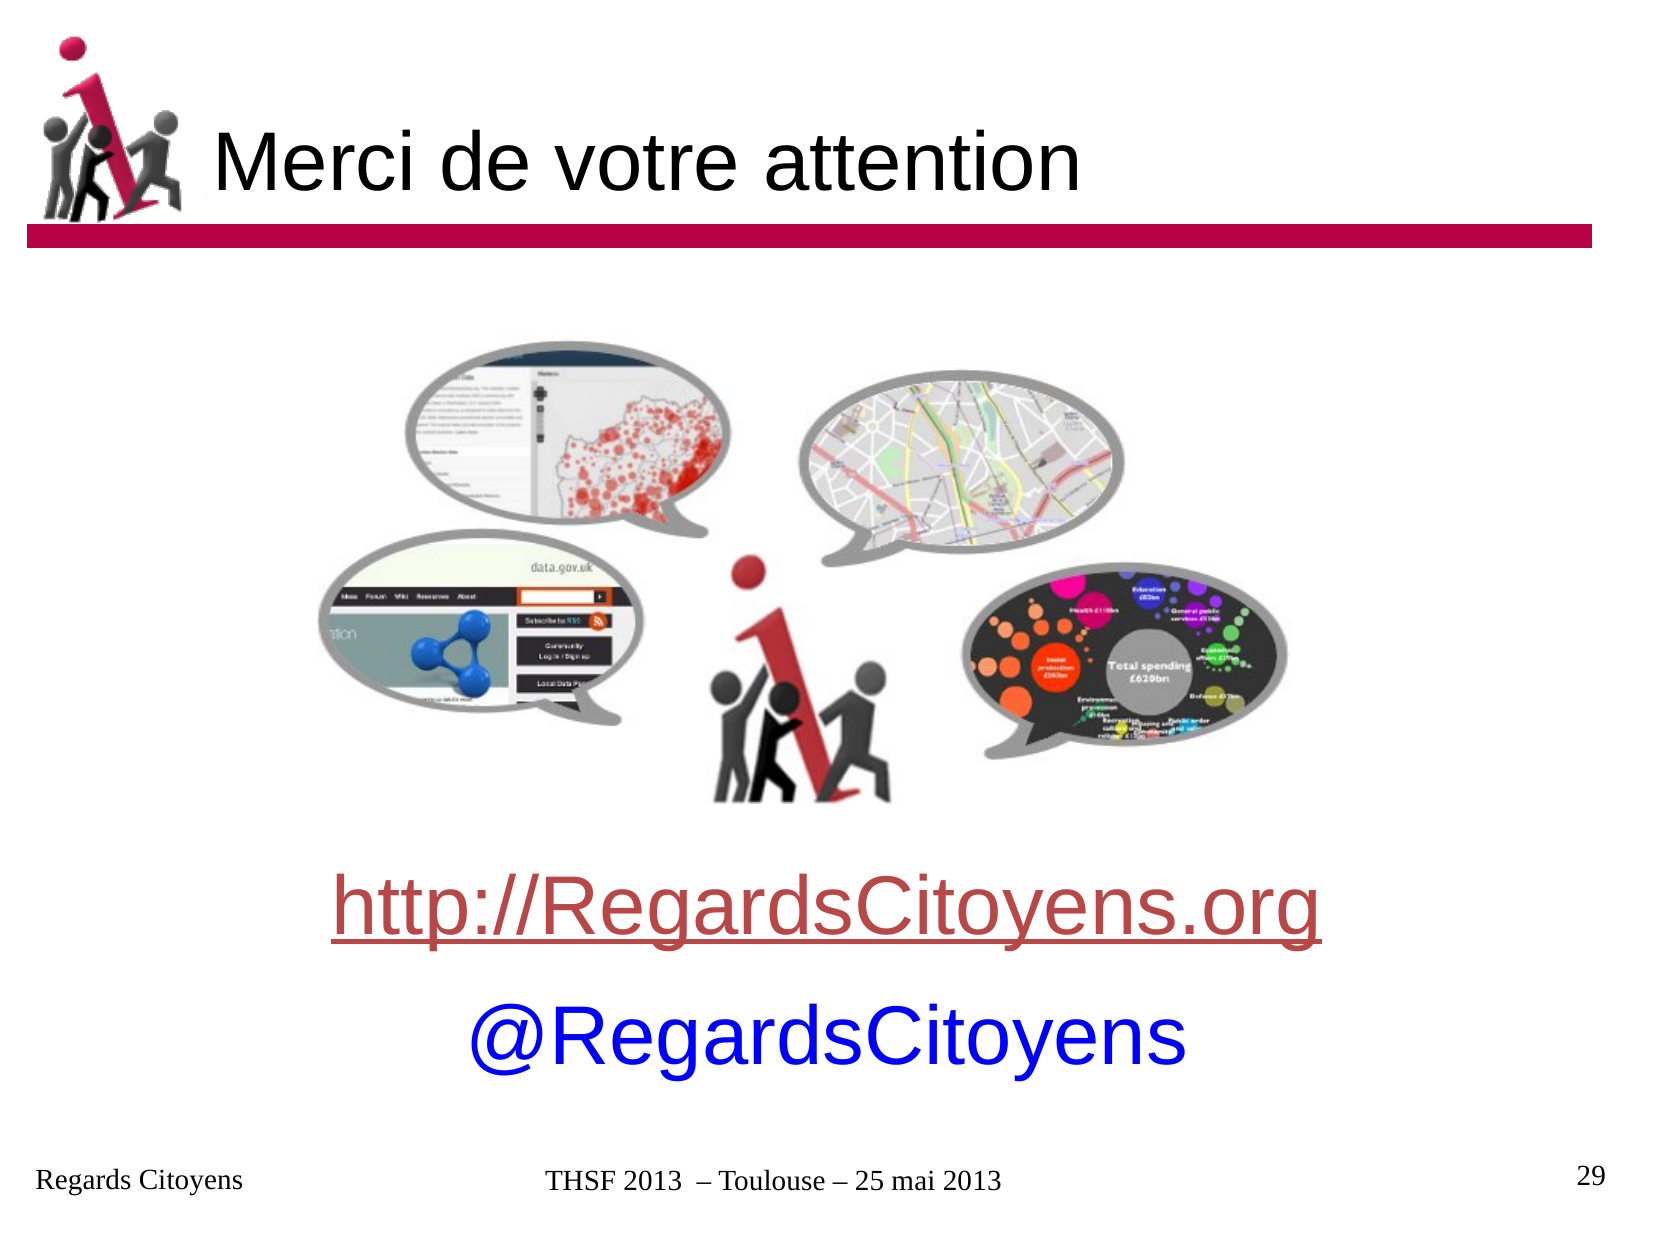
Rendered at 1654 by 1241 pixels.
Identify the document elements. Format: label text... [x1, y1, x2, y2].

title Merci de votre attention [212, 58, 1595, 266]
picture [317, 311, 1300, 804]
picture [27, 31, 208, 224]
subtitle http://RegardsCitoyens.org @RegardsCitoyens [82, 836, 1571, 1106]
